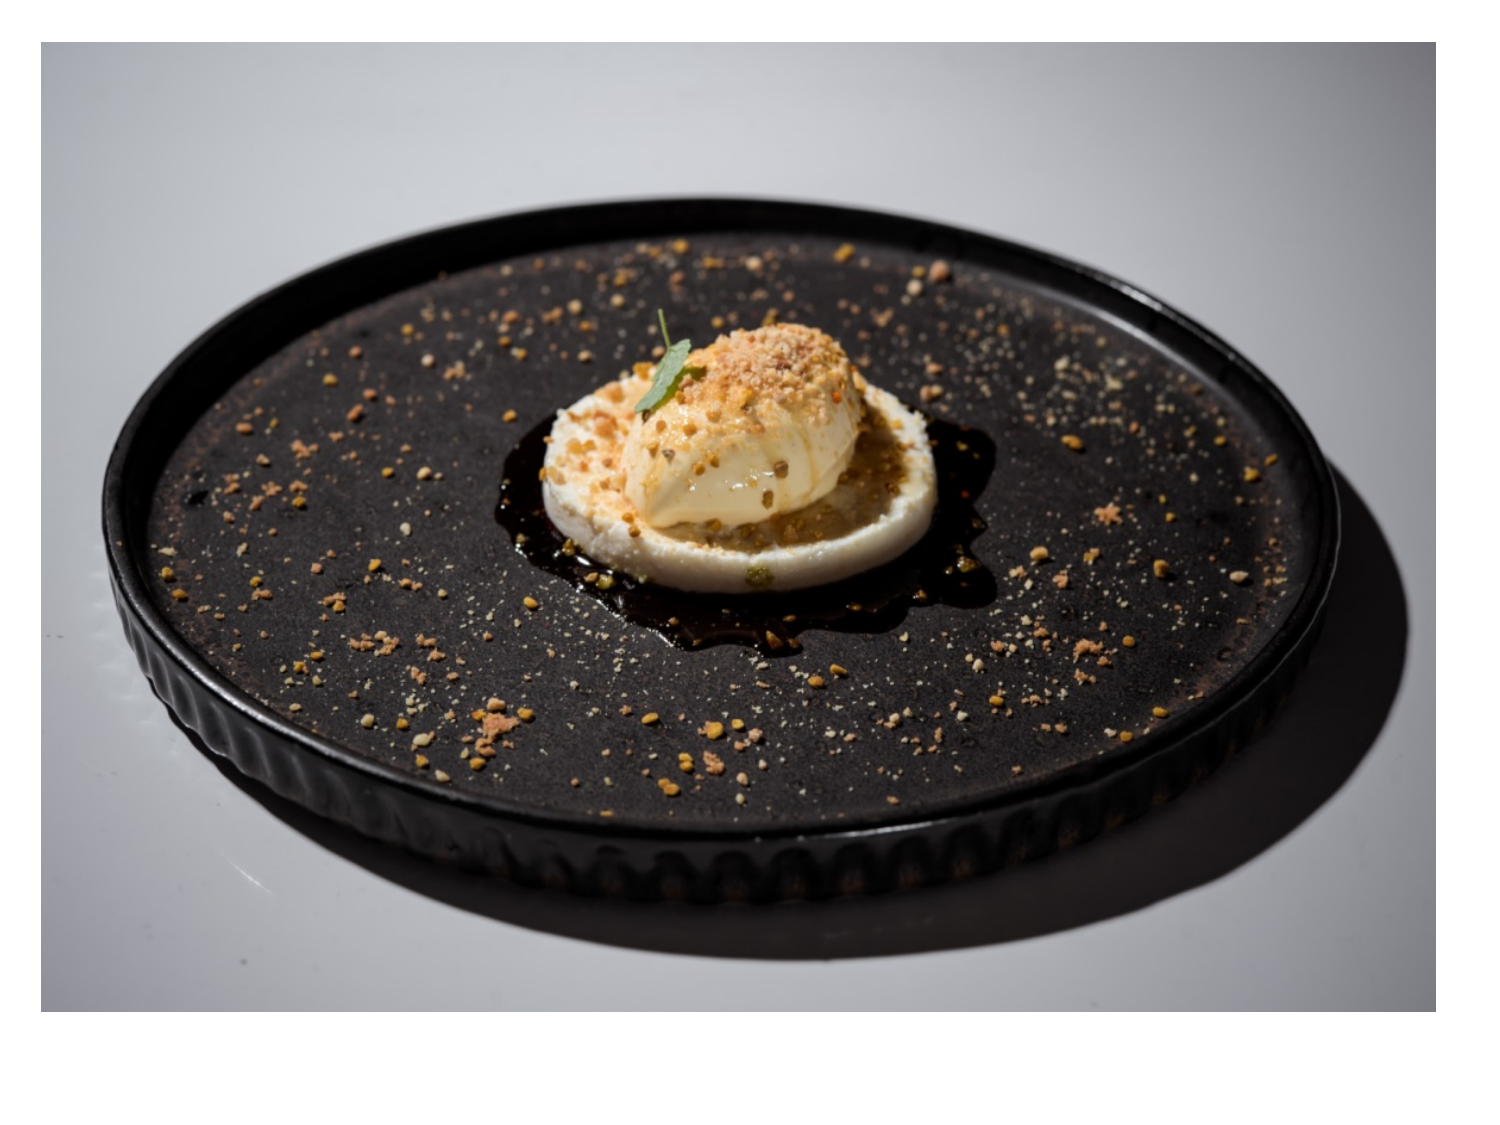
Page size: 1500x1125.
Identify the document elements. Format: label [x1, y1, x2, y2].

picture [41, 42, 1436, 1012]
